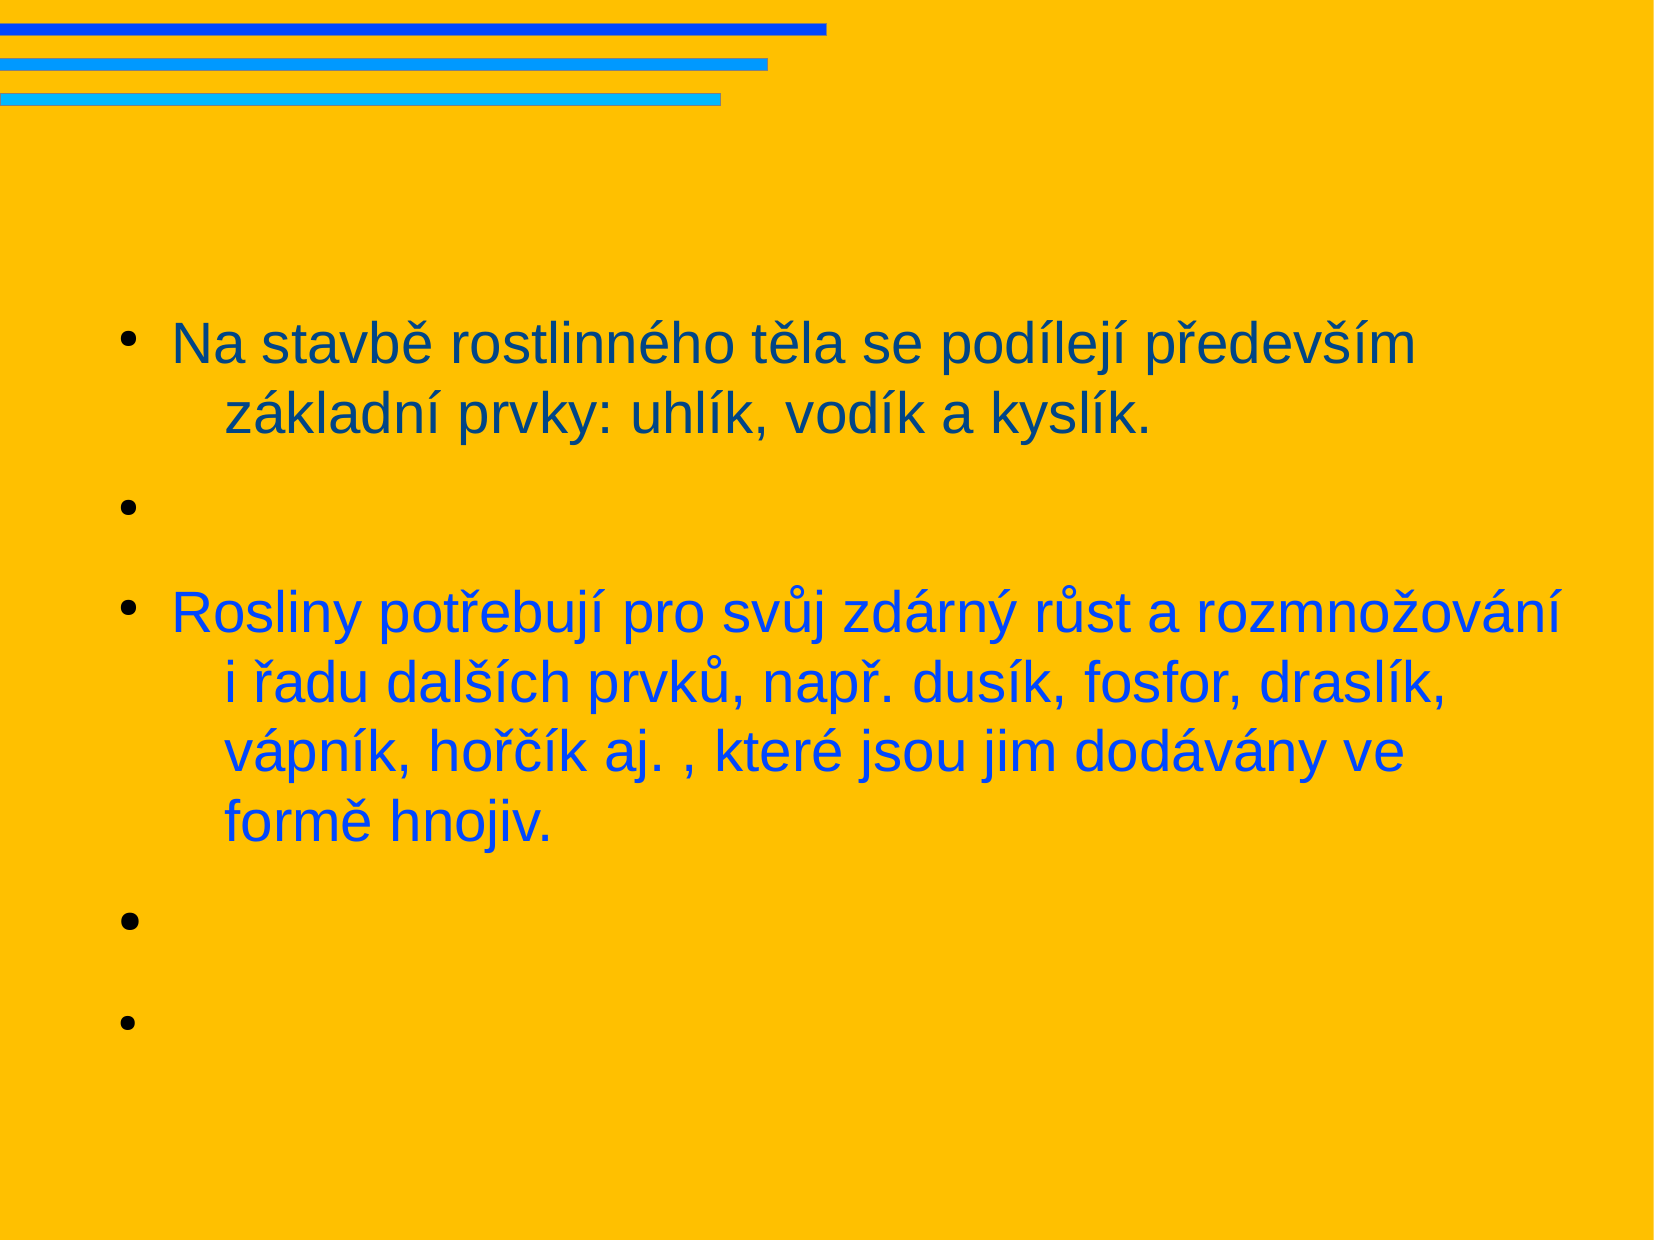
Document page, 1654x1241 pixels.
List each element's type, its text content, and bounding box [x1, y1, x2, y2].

list Na stavbě rostlinného těla se podílejí především základní prvky: uhlík, vodík a kyslík. Rosliny potřebují pro svůj zdárný růst a rozmnožování i řadu dalších prvků, např. dusík, fosfor, draslík, vápník, hořčík aj. , které jsou jim dodávány ve formě hnojiv. [82, 210, 1571, 1030]
text_box [0, 24, 827, 35]
text_box [0, 59, 768, 71]
text_box [0, 94, 720, 106]
